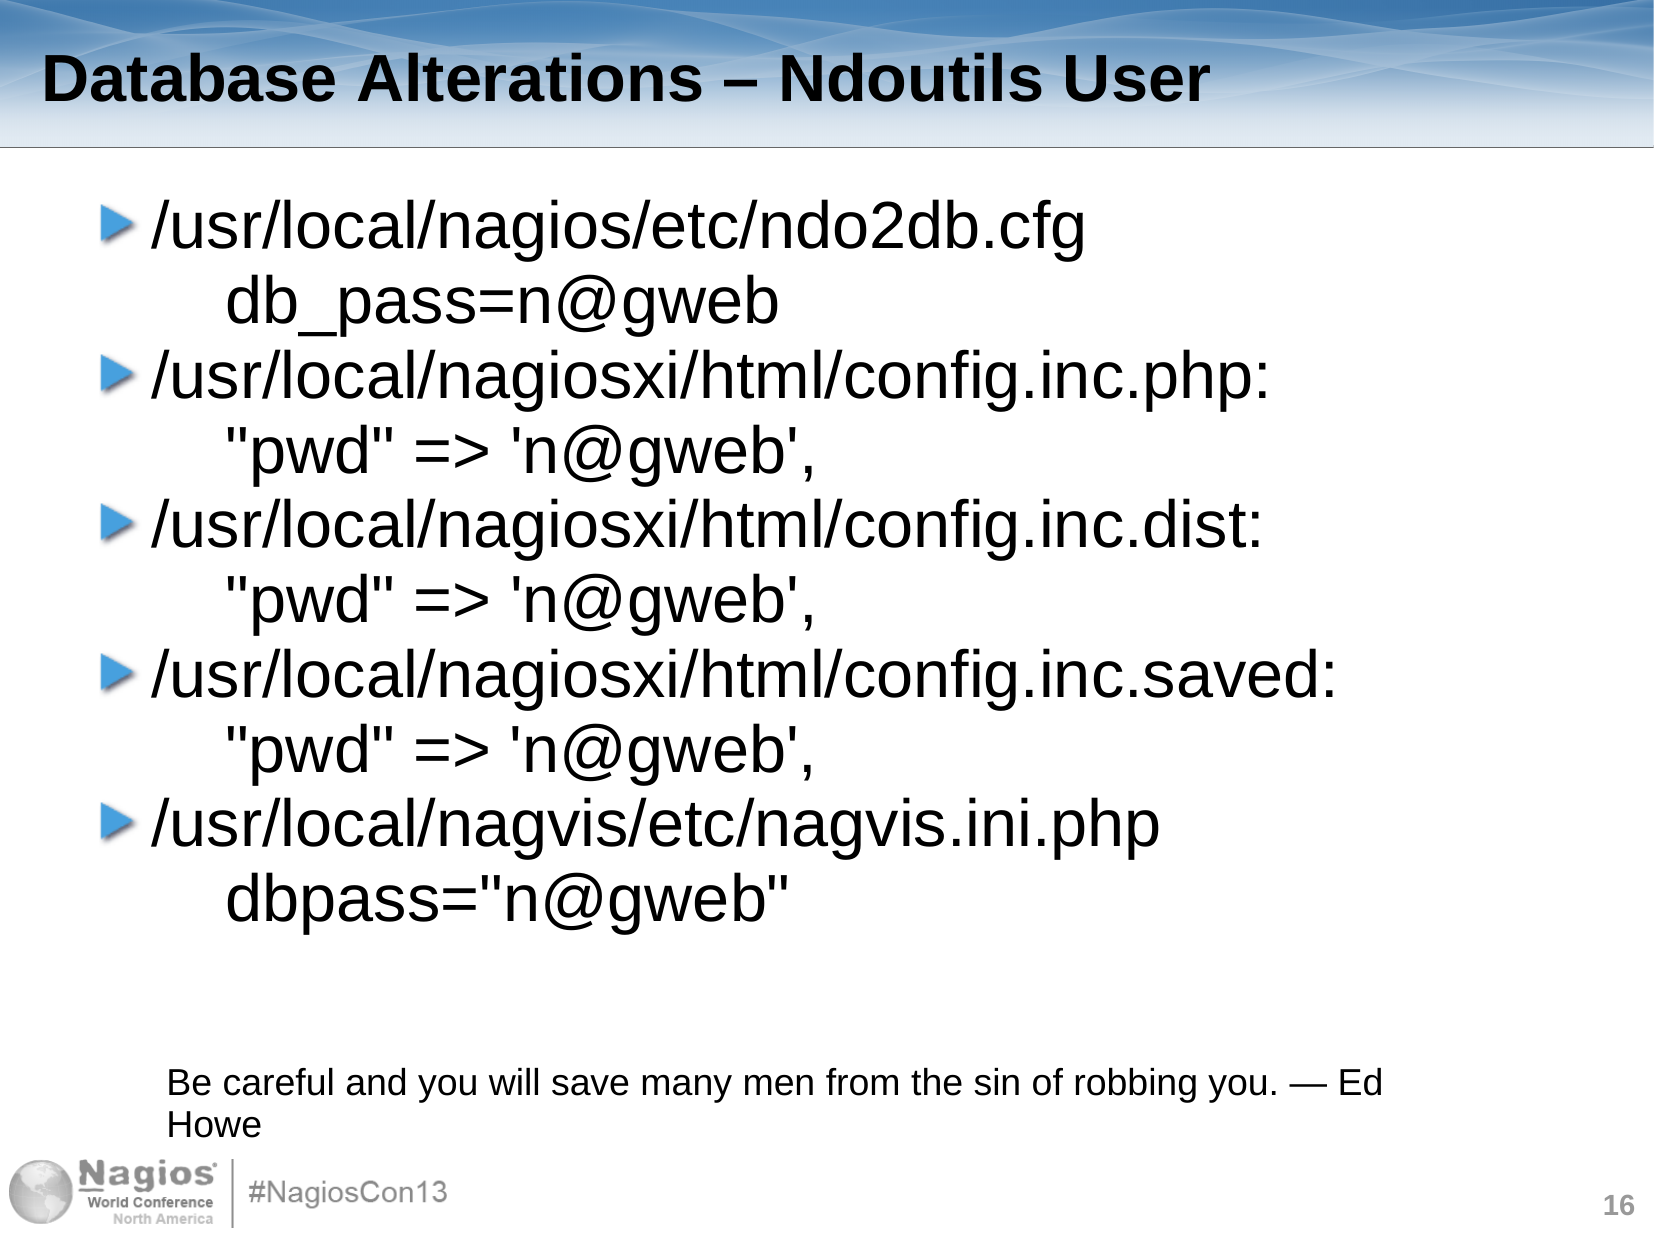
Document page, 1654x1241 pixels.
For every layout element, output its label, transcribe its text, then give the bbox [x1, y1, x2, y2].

text_box Be careful and you will save many men from the sin of robbing you. — Ed Howe [151, 1053, 1502, 1111]
picture [0, 0, 1654, 147]
picture [9, 1159, 453, 1228]
title Database Alterations – Ndoutils User [41, 29, 1248, 127]
list /usr/local/nagios/etc/ndo2db.cfg db_pass=n@gweb /usr/local/nagiosxi/html/config.inc.php: "pwd" => 'n@gweb', /usr/local/nagiosxi/html/config.inc.dist: "pwd" => 'n@gweb', /usr/local/nagiosxi/html/config.inc.saved: "pwd" => 'n@gweb', /usr/local/nagvis/etc/nagvis.ini.php dbpass="n@gweb" [80, 188, 1569, 1007]
